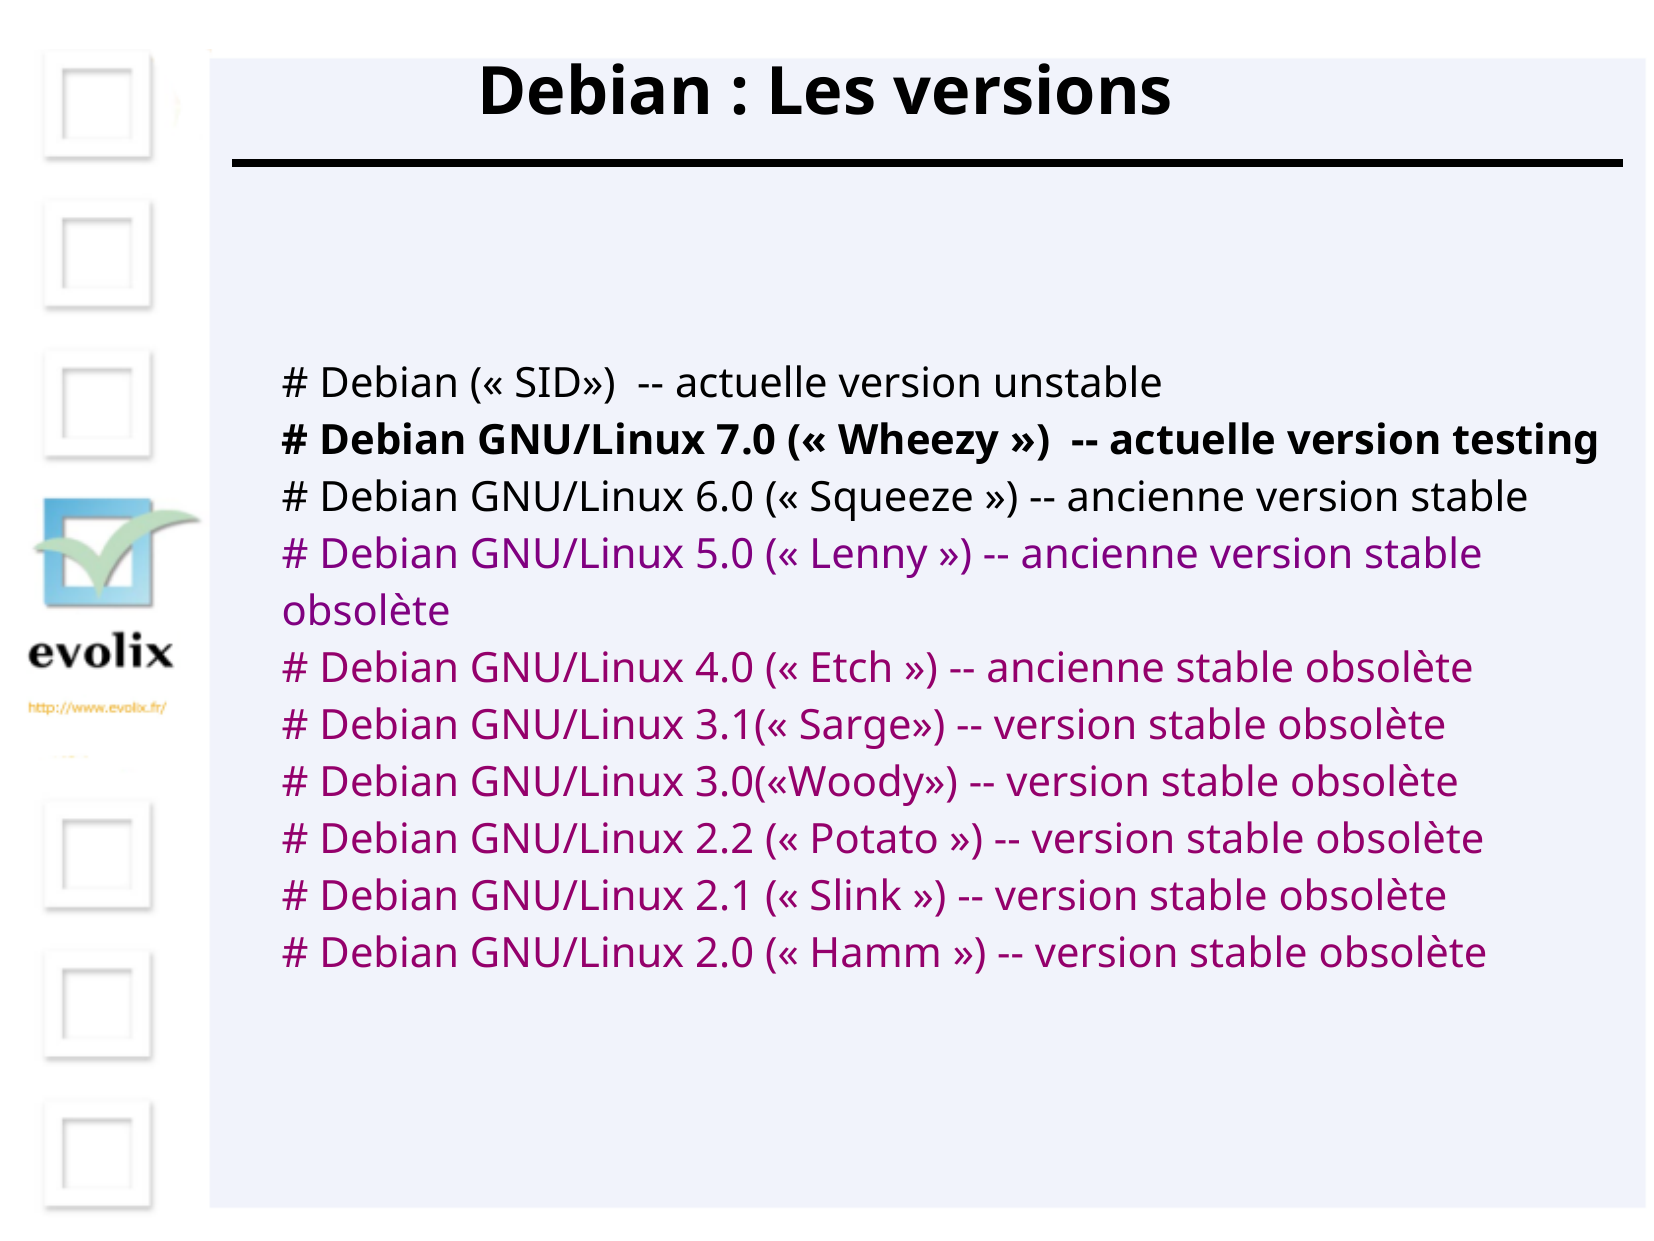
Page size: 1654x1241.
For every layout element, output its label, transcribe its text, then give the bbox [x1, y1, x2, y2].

subtitle # Debian (« SID») -- actuelle version unstable # Debian GNU/Linux 7.0 (« Wheezy ») -- actuelle version testing # Debian GNU/Linux 6.0 (« Squeeze ») -- ancienne version stable # Debian GNU/Linux 5.0 (« Lenny ») -- ancienne version stable obsolète # Debian GNU/Linux 4.0 (« Etch ») -- ancienne stable obsolète # Debian GNU/Linux 3.1(« Sarge») -- version stable obsolète # Debian GNU/Linux 3.0(«Woody») -- version stable obsolète # Debian GNU/Linux 2.2 (« Potato ») -- version stable obsolète # Debian GNU/Linux 2.1 (« Slink ») -- version stable obsolète # Debian GNU/Linux 2.0 (« Hamm ») -- version stable obsolète [233, 176, 1638, 1156]
picture [0, 49, 1654, 1218]
title Debian : Les versions [26, 0, 1625, 194]
